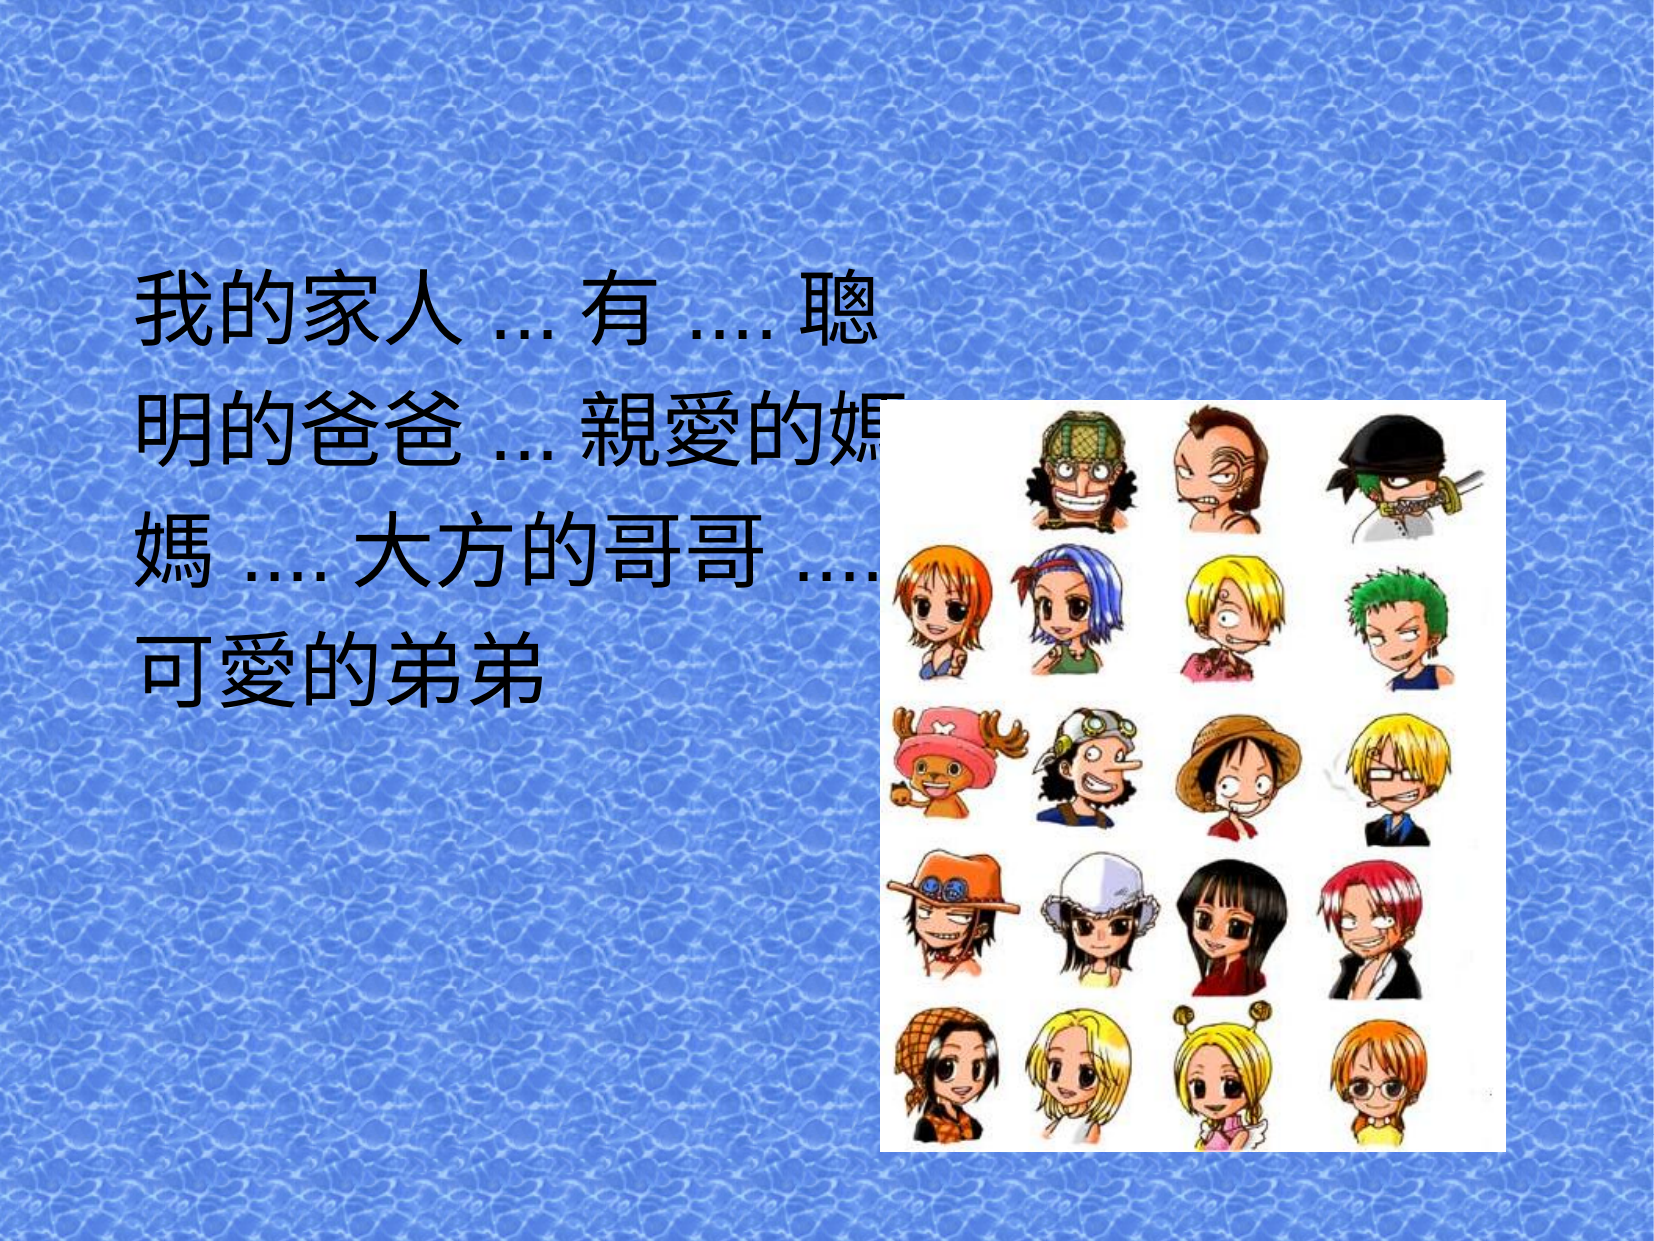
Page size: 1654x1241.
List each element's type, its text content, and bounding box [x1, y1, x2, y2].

picture [0, 0, 1654, 1241]
text_box 我的家人...有....聰明的爸爸...親愛的媽媽....大方的哥哥....可愛的弟弟 [118, 236, 975, 651]
